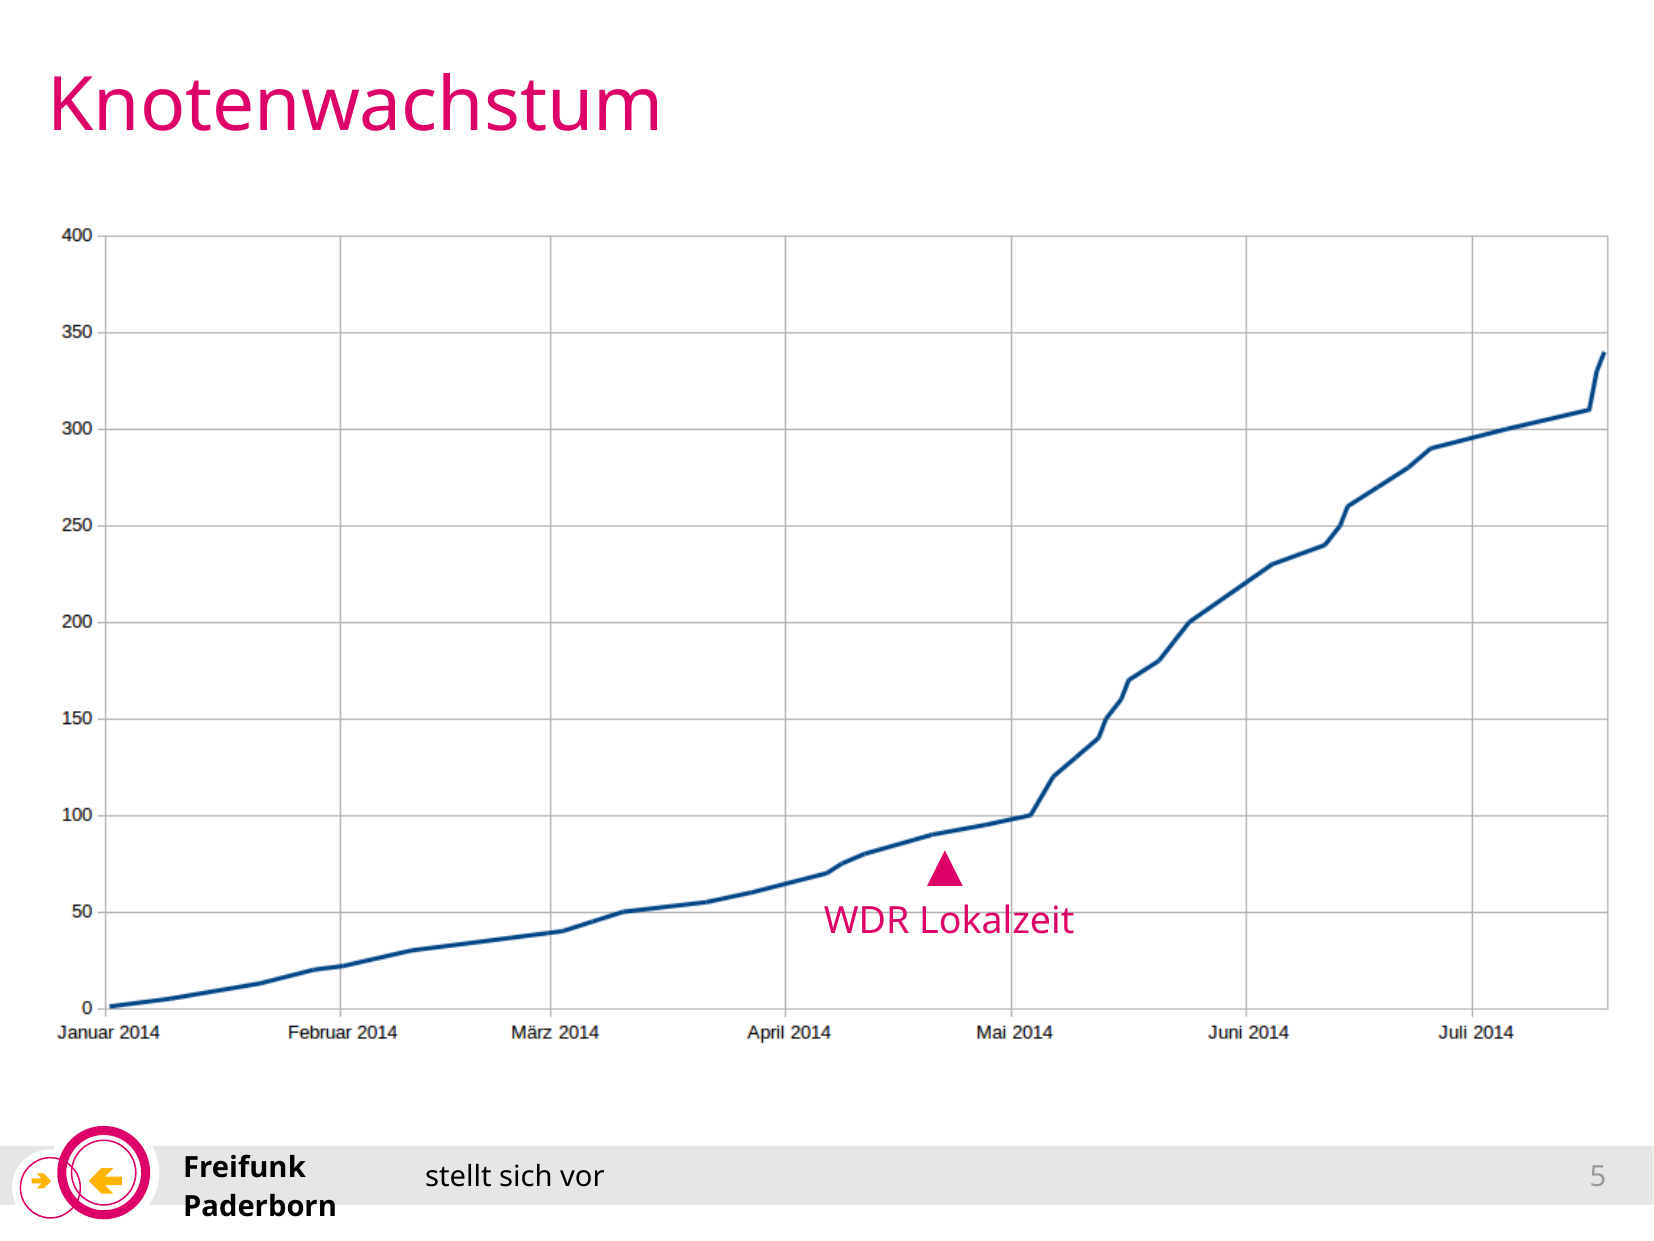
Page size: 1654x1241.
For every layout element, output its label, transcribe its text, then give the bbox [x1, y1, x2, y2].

title Knotenwachstum [47, 45, 1607, 158]
text_box [927, 850, 963, 885]
text_box WDR Lokalzeit [809, 885, 1082, 951]
picture [40, 183, 1635, 1058]
